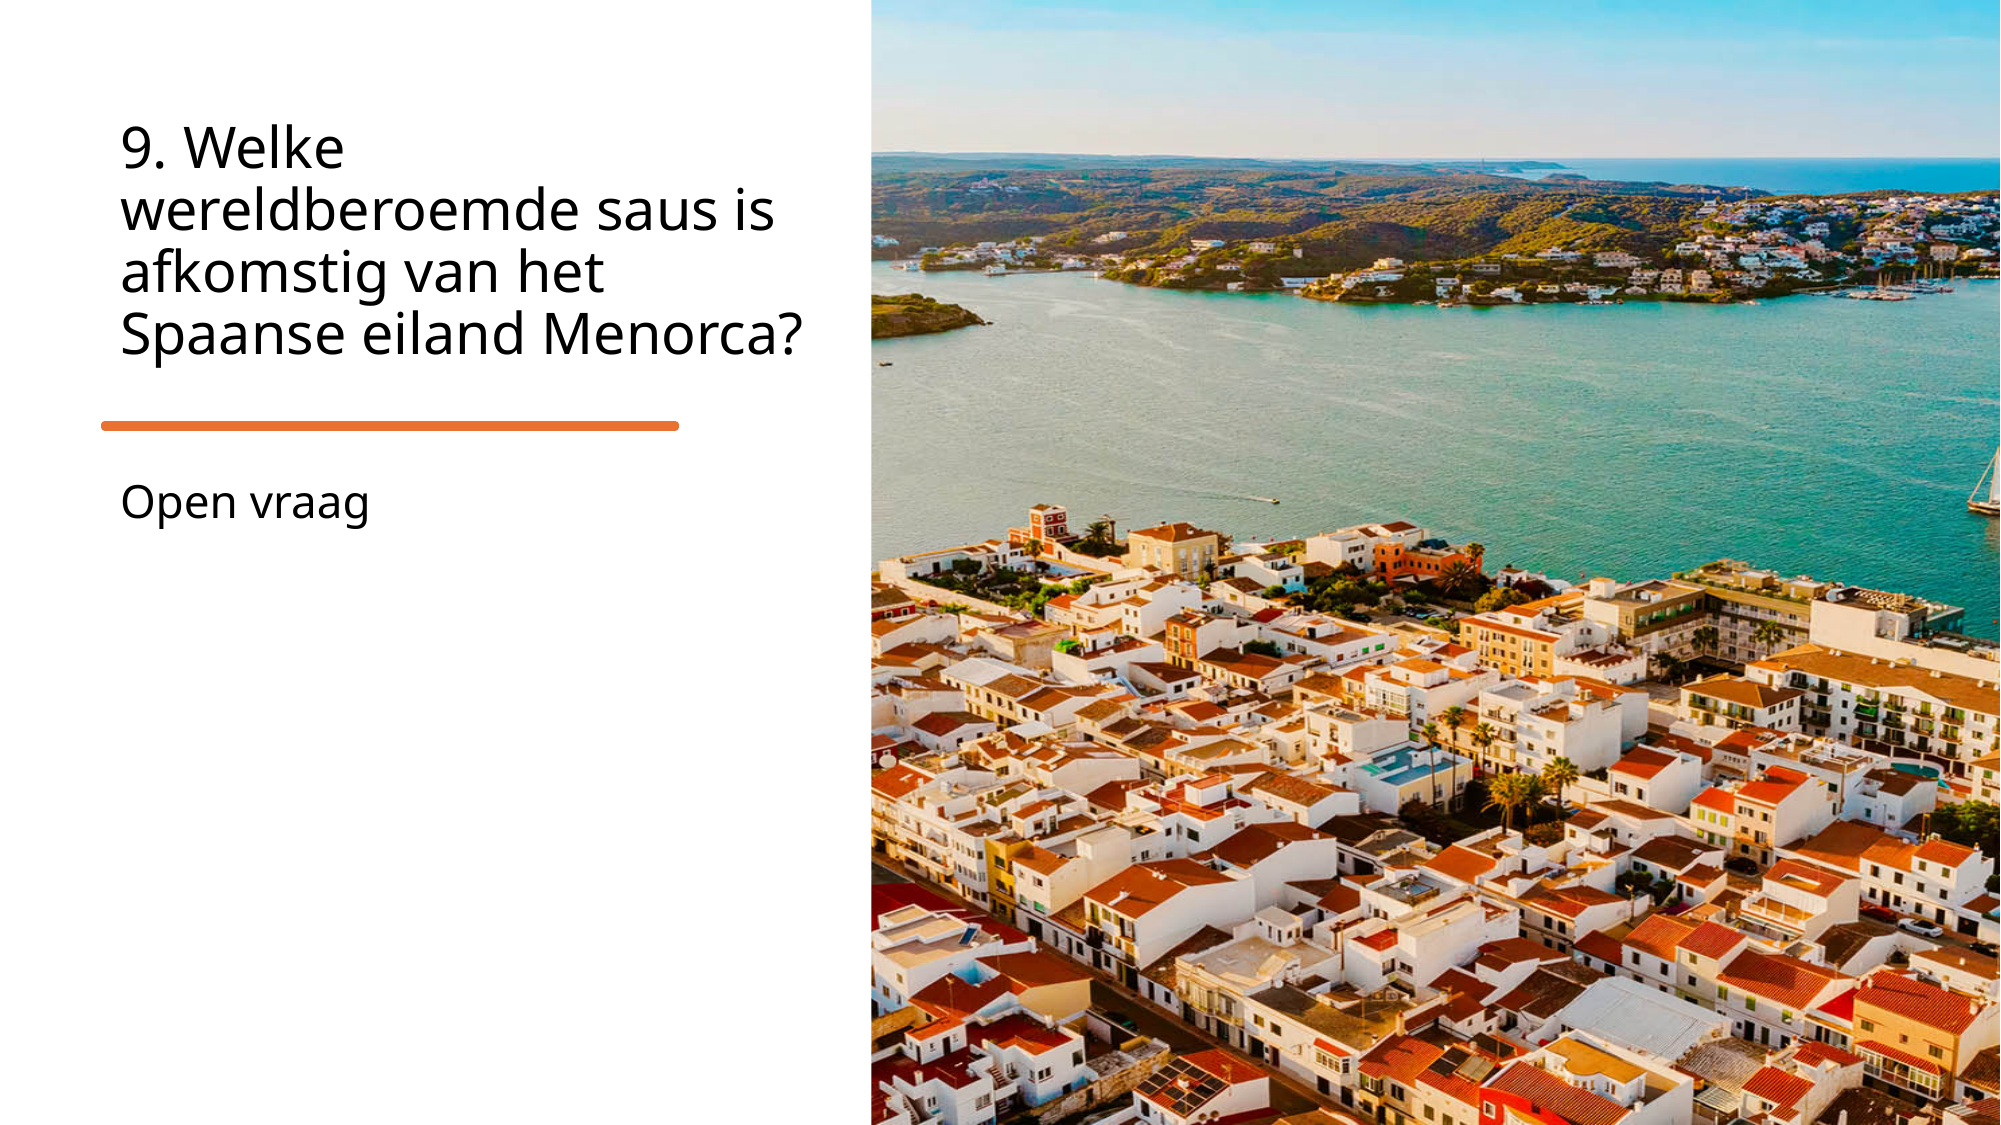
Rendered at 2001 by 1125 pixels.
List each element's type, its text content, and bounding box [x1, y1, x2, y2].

text_box [0, 0, 871, 1125]
picture [871, 0, 2000, 1125]
title 9. Welke wereldberoemde saus is afkomstig van het Spaanse eiland Menorca? [105, 53, 822, 375]
list Open vraag [105, 471, 802, 1016]
